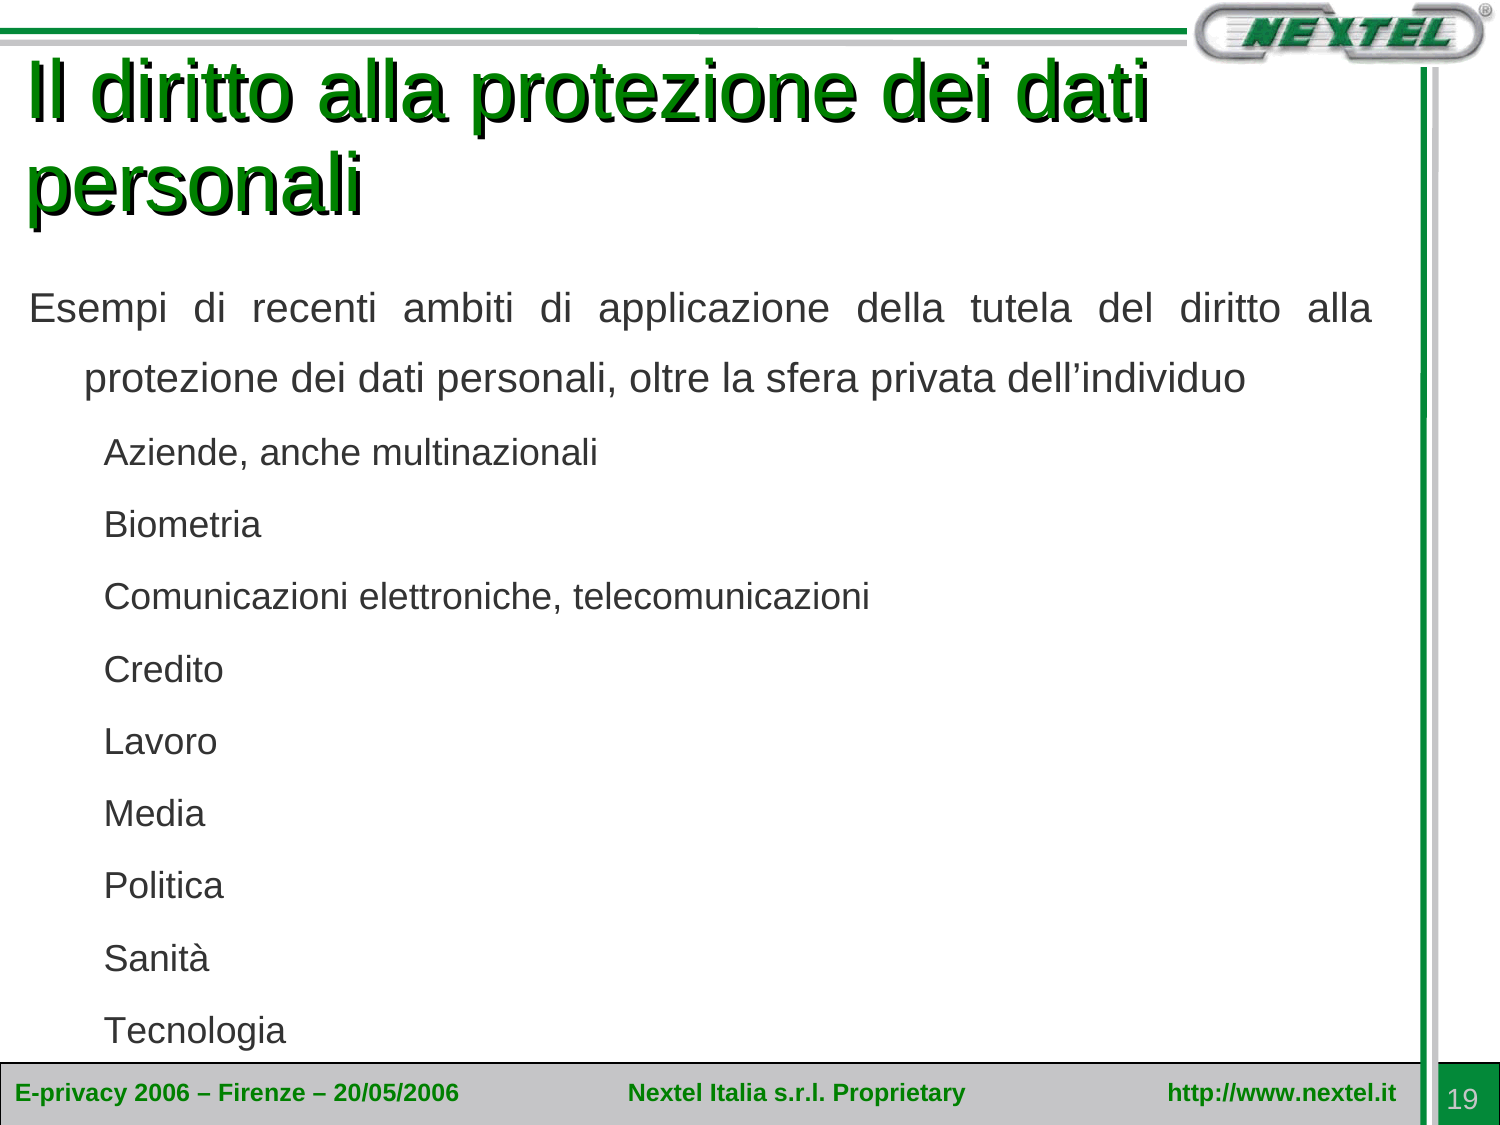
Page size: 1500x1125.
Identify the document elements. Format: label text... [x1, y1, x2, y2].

picture [1187, 0, 1500, 67]
list Esempi di recenti ambiti di applicazione della tutela del diritto alla protezione dei dati personali, oltre la sfera privata dell’individuo Aziende, anche multinazionali Biometria Comunicazioni elettroniche, telecomunicazioni Credito Lavoro Media Politica Sanità Tecnologia [13, 253, 1388, 1038]
title Il diritto alla protezione dei dati personali [10, 28, 1182, 244]
